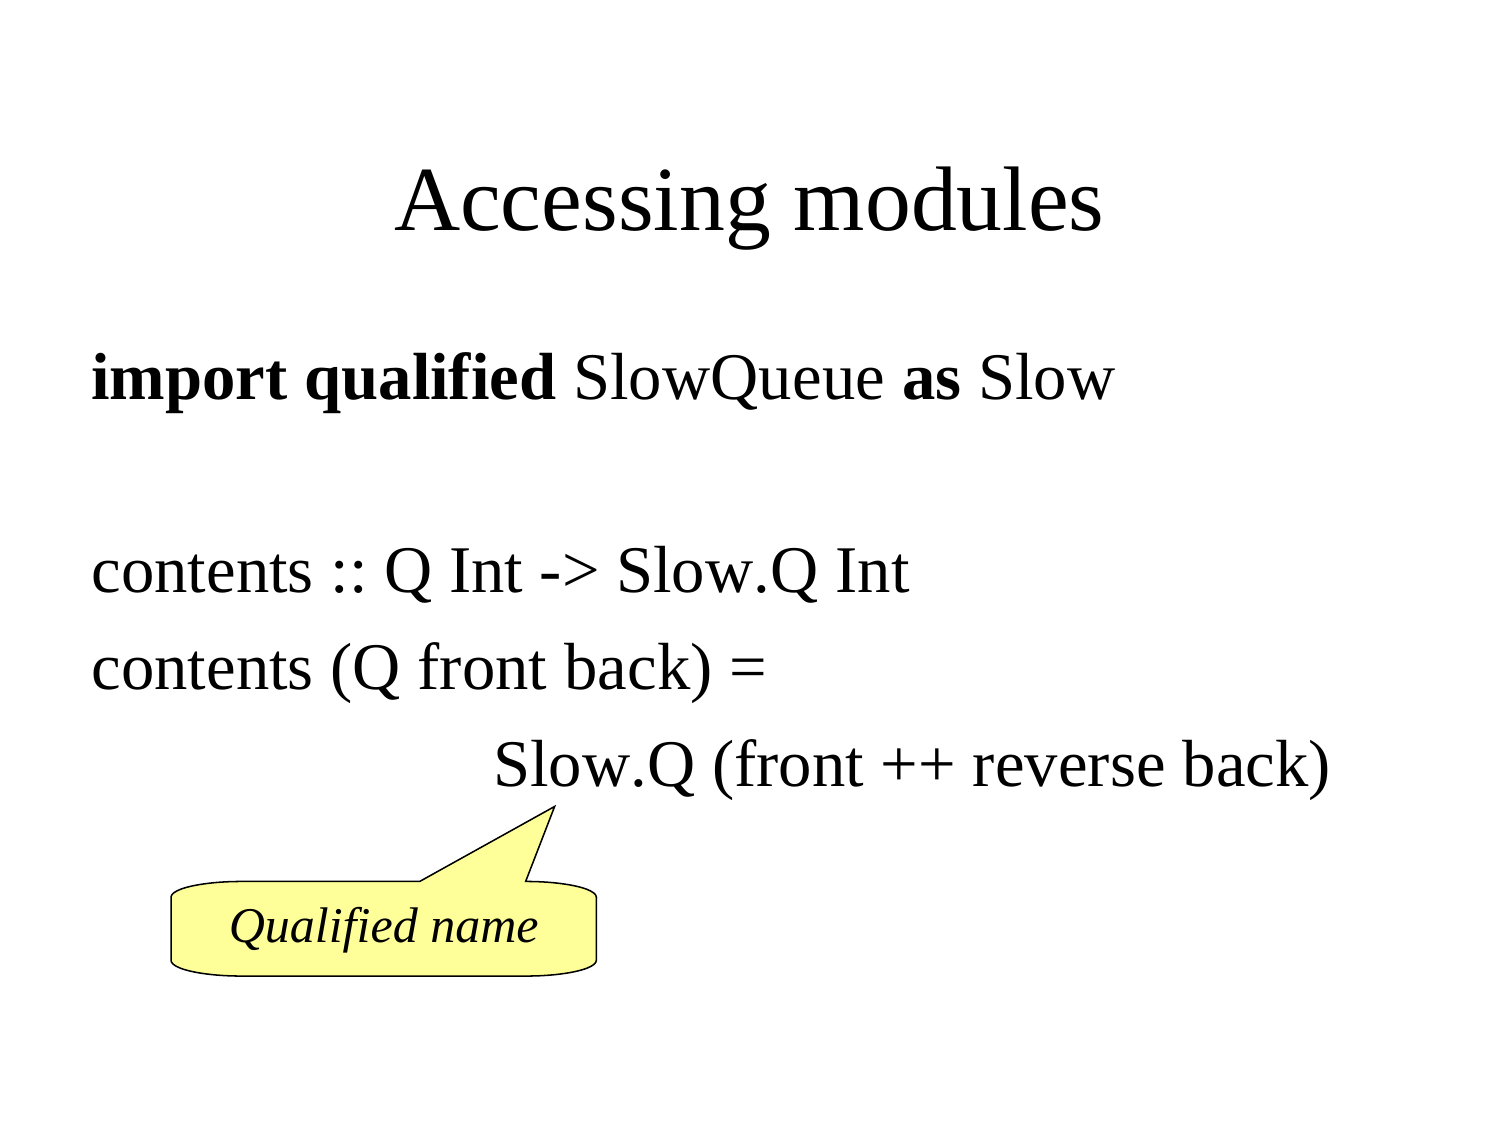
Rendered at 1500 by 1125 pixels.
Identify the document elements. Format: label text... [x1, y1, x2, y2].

list import qualified SlowQueue as Slow contents :: Q Int -> Slow.Q Int contents (Q front back) = Slow.Q (front ++ reverse back) [76, 324, 1500, 1000]
title Accessing modules [112, 99, 1388, 288]
text_box Qualified name [171, 806, 597, 977]
